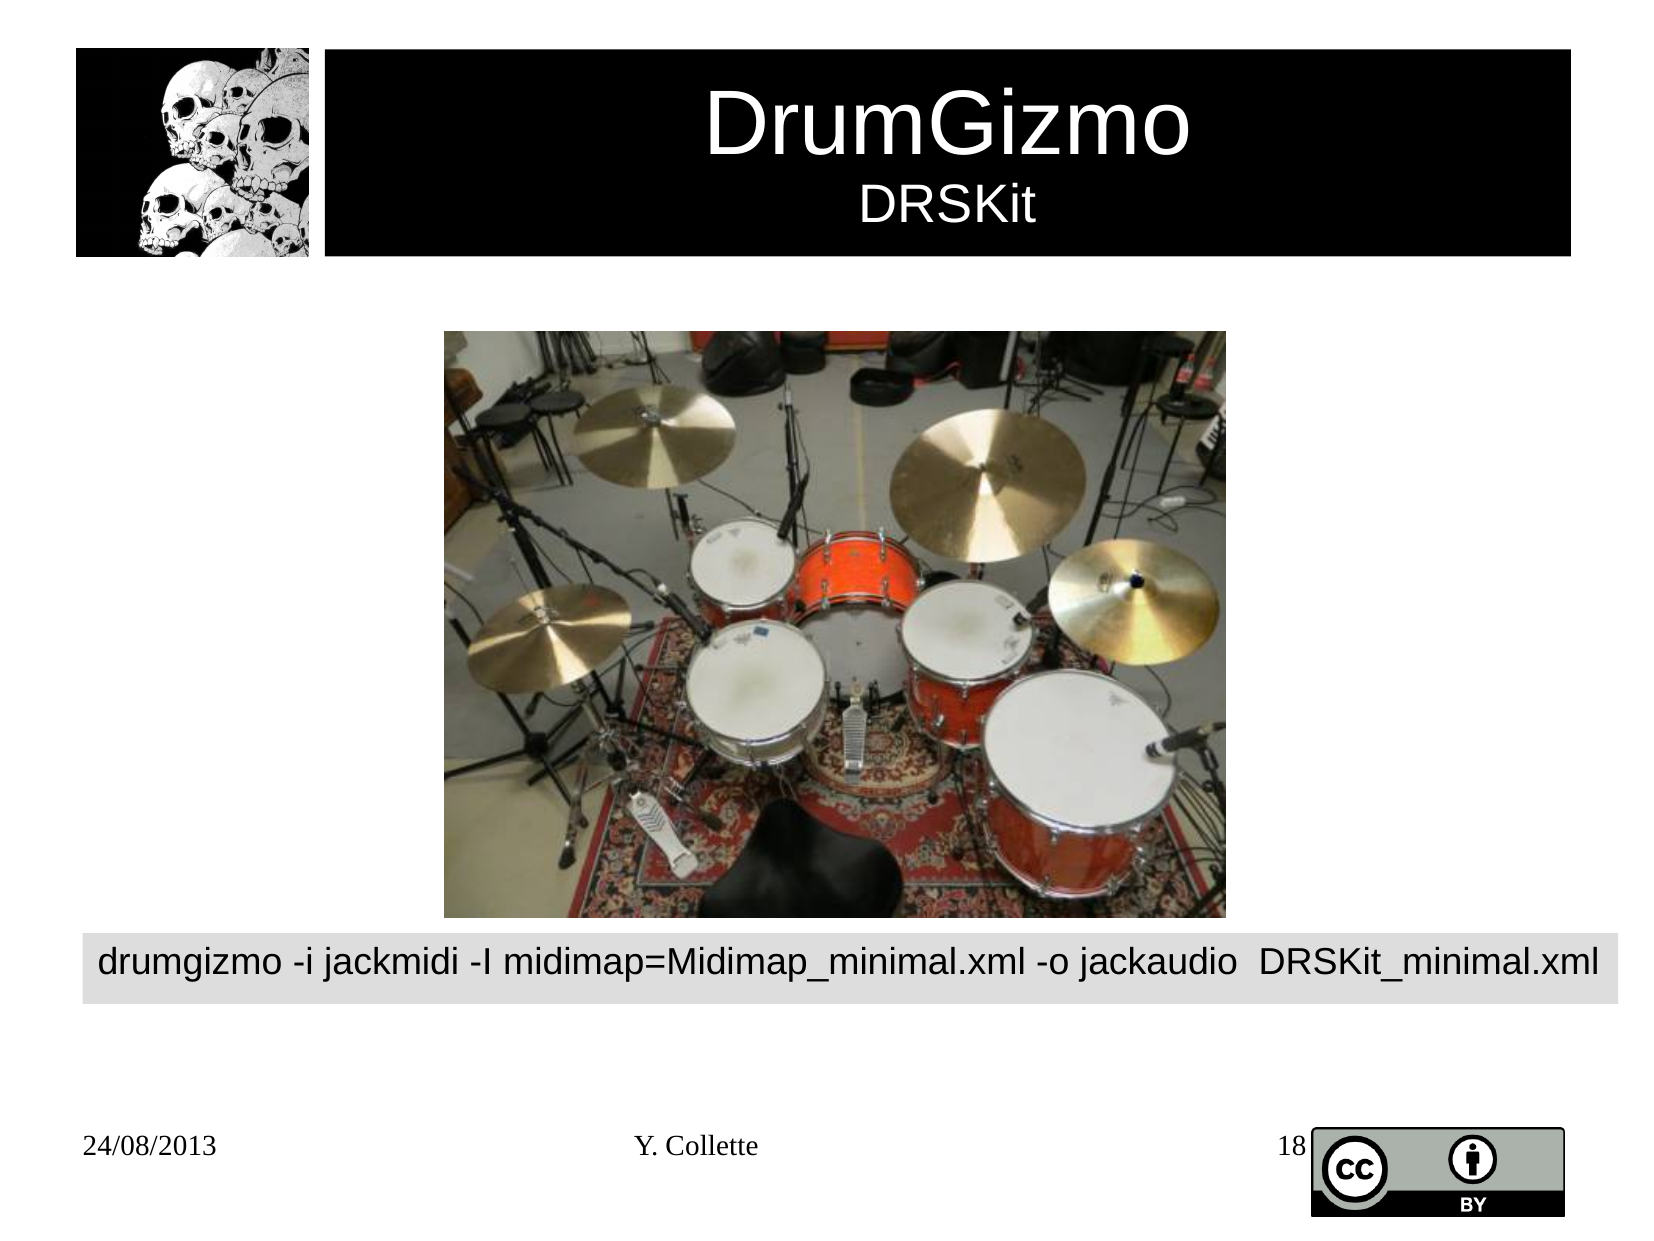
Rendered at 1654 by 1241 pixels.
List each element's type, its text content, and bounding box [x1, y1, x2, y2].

picture [444, 331, 1226, 918]
text_box drumgizmo -i jackmidi -I midimap=Midimap_minimal.xml -o jackaudio DRSKit_minimal.xml [82, 933, 1619, 1004]
title DrumGizmo DRSKit [324, 49, 1571, 257]
picture [76, 48, 309, 257]
picture [1311, 1127, 1565, 1217]
